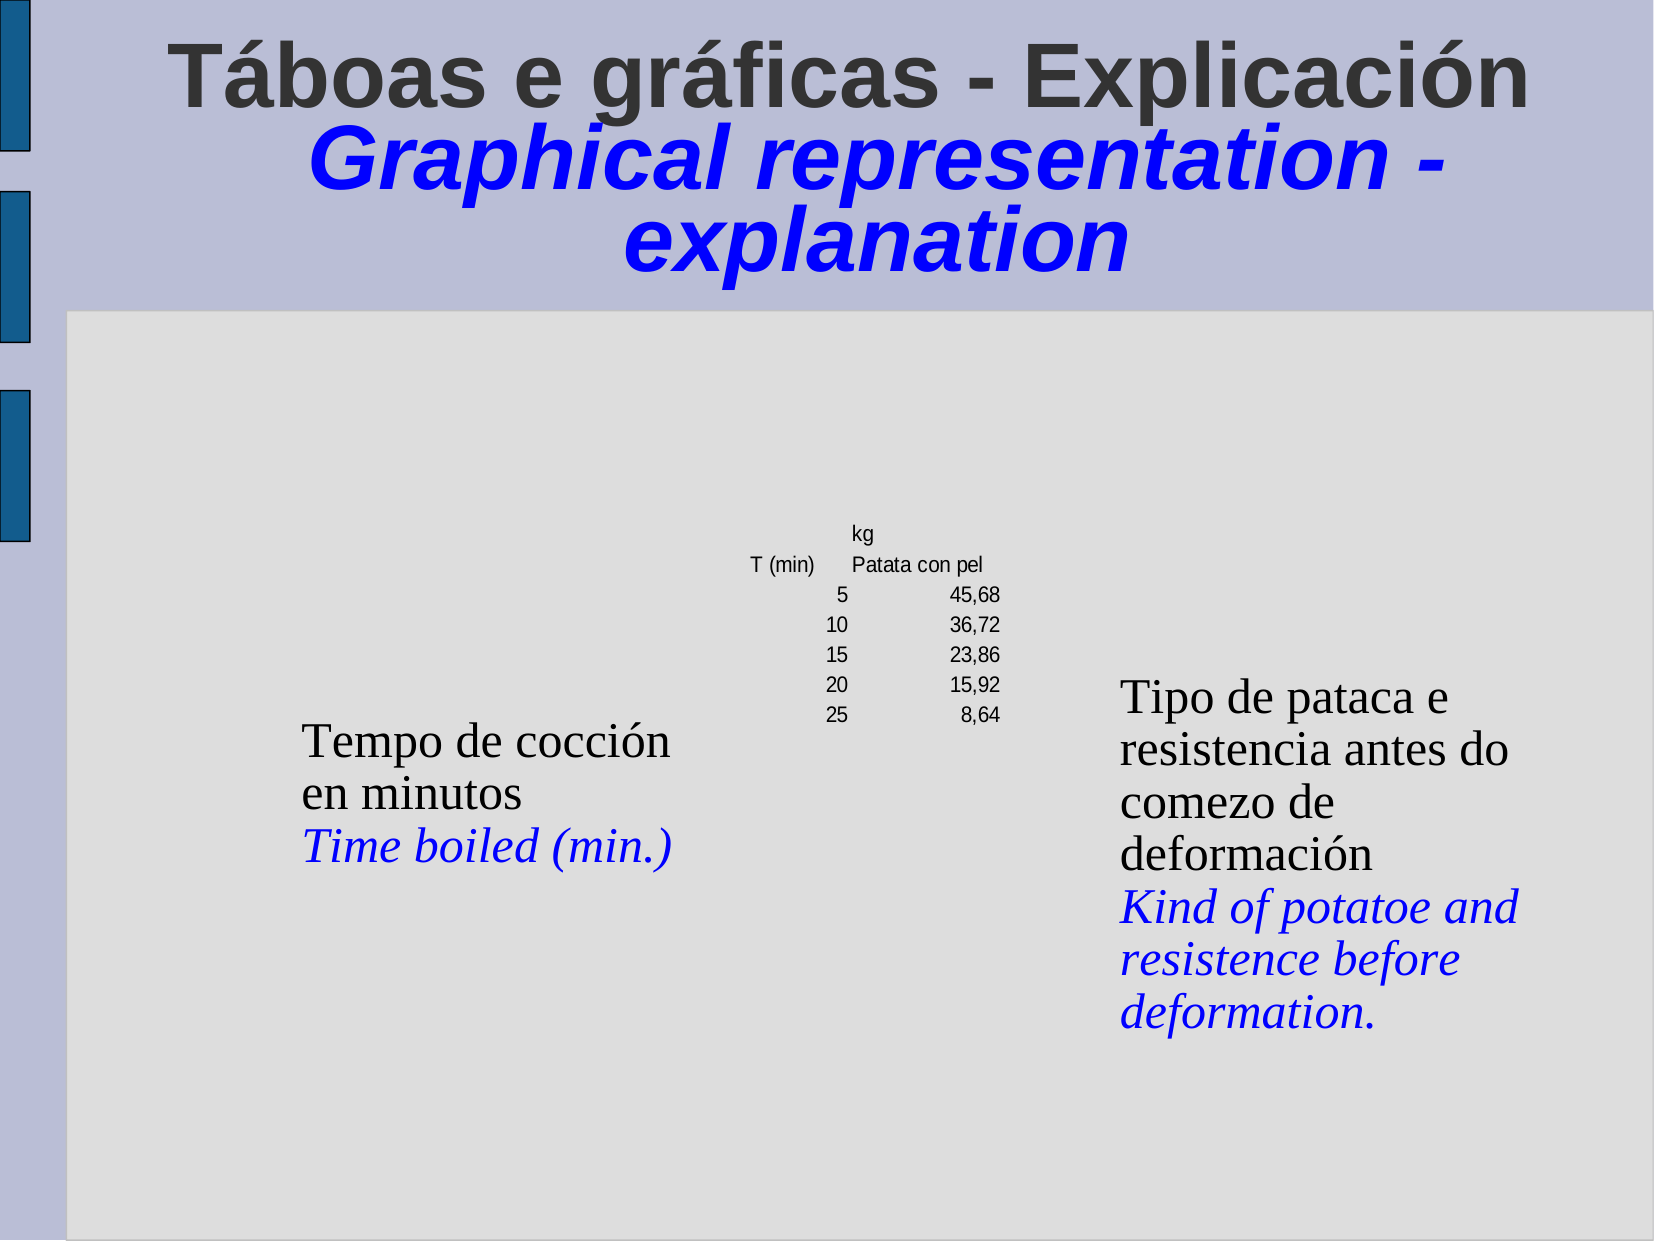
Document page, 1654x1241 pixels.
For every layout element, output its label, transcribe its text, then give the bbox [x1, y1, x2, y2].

text_box Tempo de cocción en minutos Time boiled (min.) [301, 715, 687, 873]
text_box Táboas e gráficas - Explicación Graphical representation - explanation [87, 34, 1614, 296]
text_box Tipo de pataca e resistencia antes do comezo de deformación Kind of potatoe and resistence before deformation. [1120, 671, 1596, 1039]
chart [748, 520, 1004, 735]
